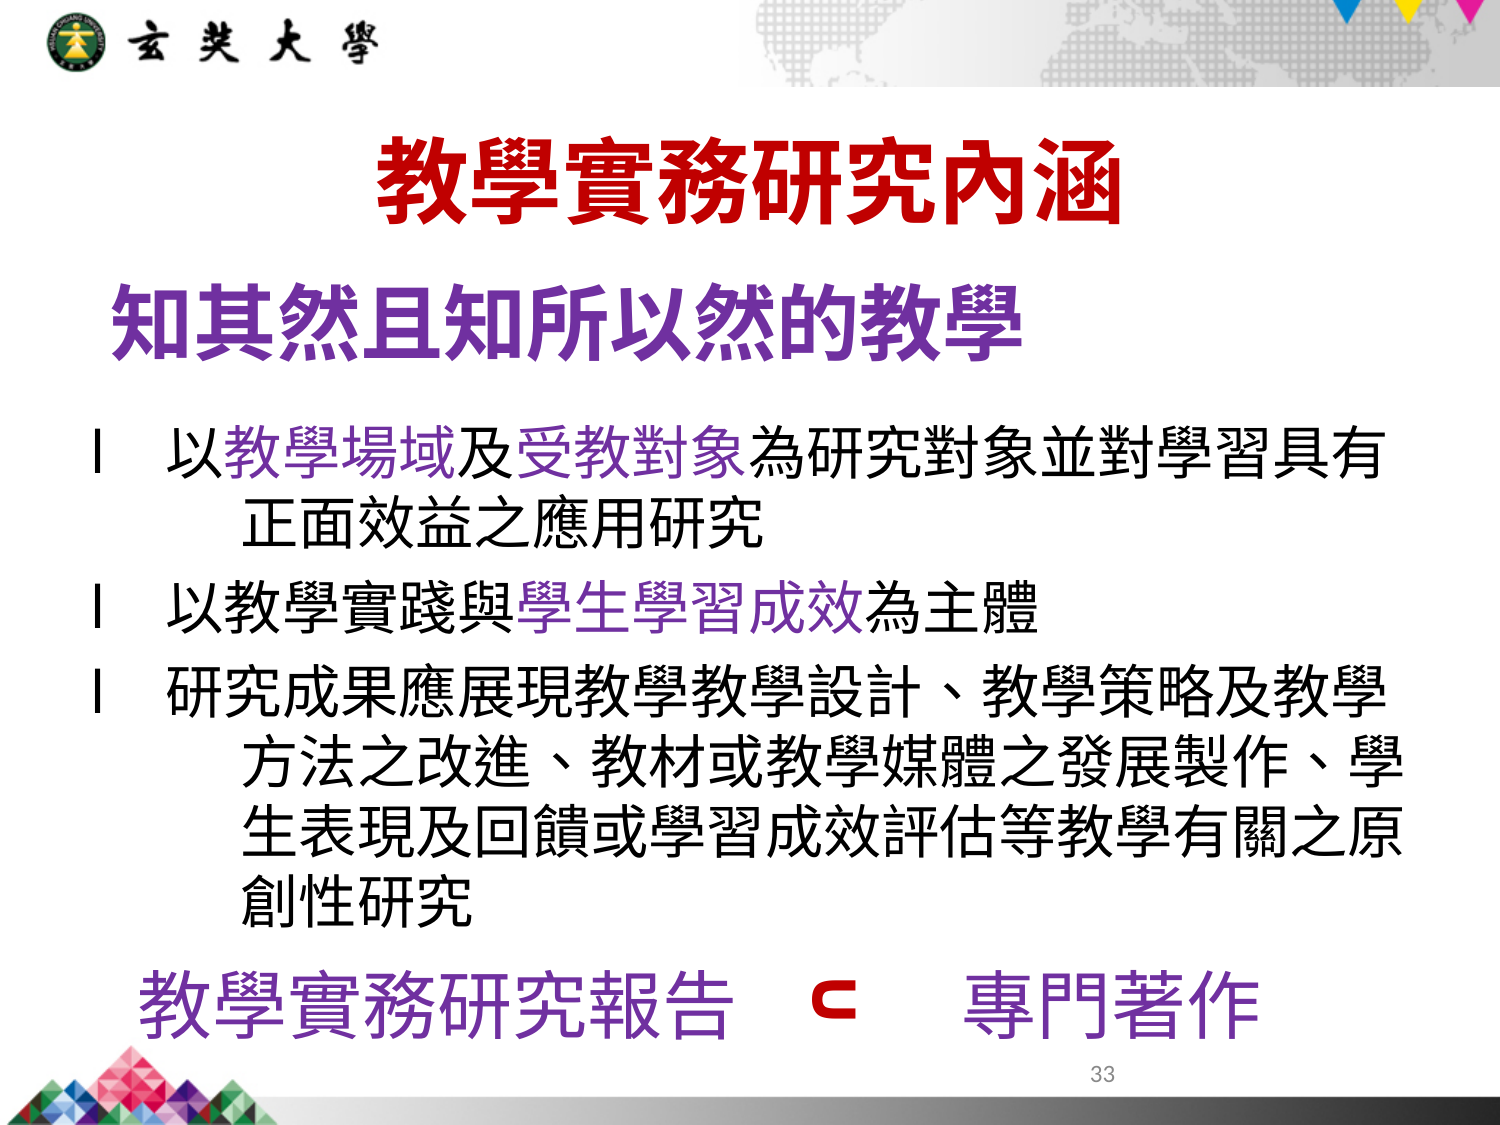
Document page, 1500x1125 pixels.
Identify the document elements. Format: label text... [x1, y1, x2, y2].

text_box 教學實務研究內涵 [75, 115, 1426, 232]
text_box ∪ [777, 954, 908, 1050]
text_box 以教學場域及受教對象為研究對象並對學習具有正面效益之應用研究 以教學實踐與學生學習成效為主體 研究成果應展現教學教學設計、教學策略及教學方法之改進、教材或教學媒體之發展製作、學生表現及回饋或學習成效評估等教學有關之原創性研究 [75, 408, 1426, 1061]
text_box 專門著作 [946, 951, 1303, 1057]
text_box 知其然且知所以然的教學 [95, 262, 1446, 379]
text_box 教學實務研究報告 [122, 951, 771, 1057]
text_box 33 [1074, 1042, 1426, 1103]
